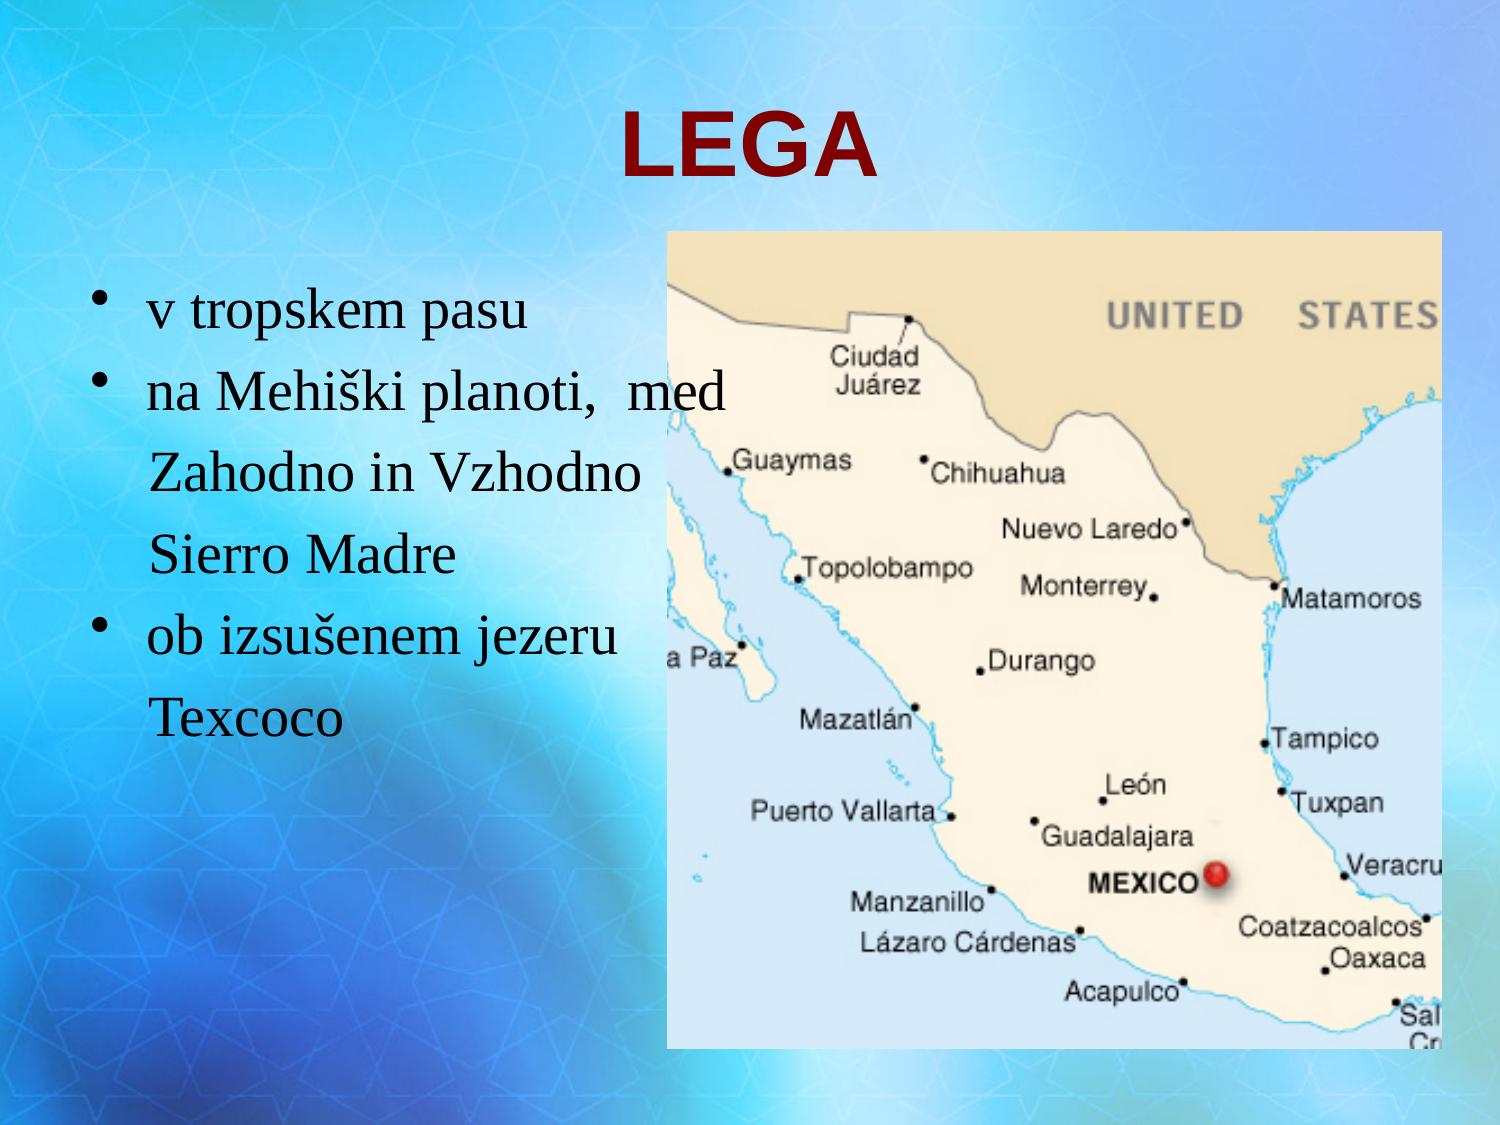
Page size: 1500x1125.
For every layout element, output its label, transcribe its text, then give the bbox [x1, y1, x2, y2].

list v tropskem pasu na Mehiški planoti, med Zahodno in Vzhodno Sierro Madre ob izsušenem jezeru Texcoco [75, 262, 1425, 1005]
picture [0, 0, 1500, 1125]
title LEGA [75, 45, 1425, 233]
